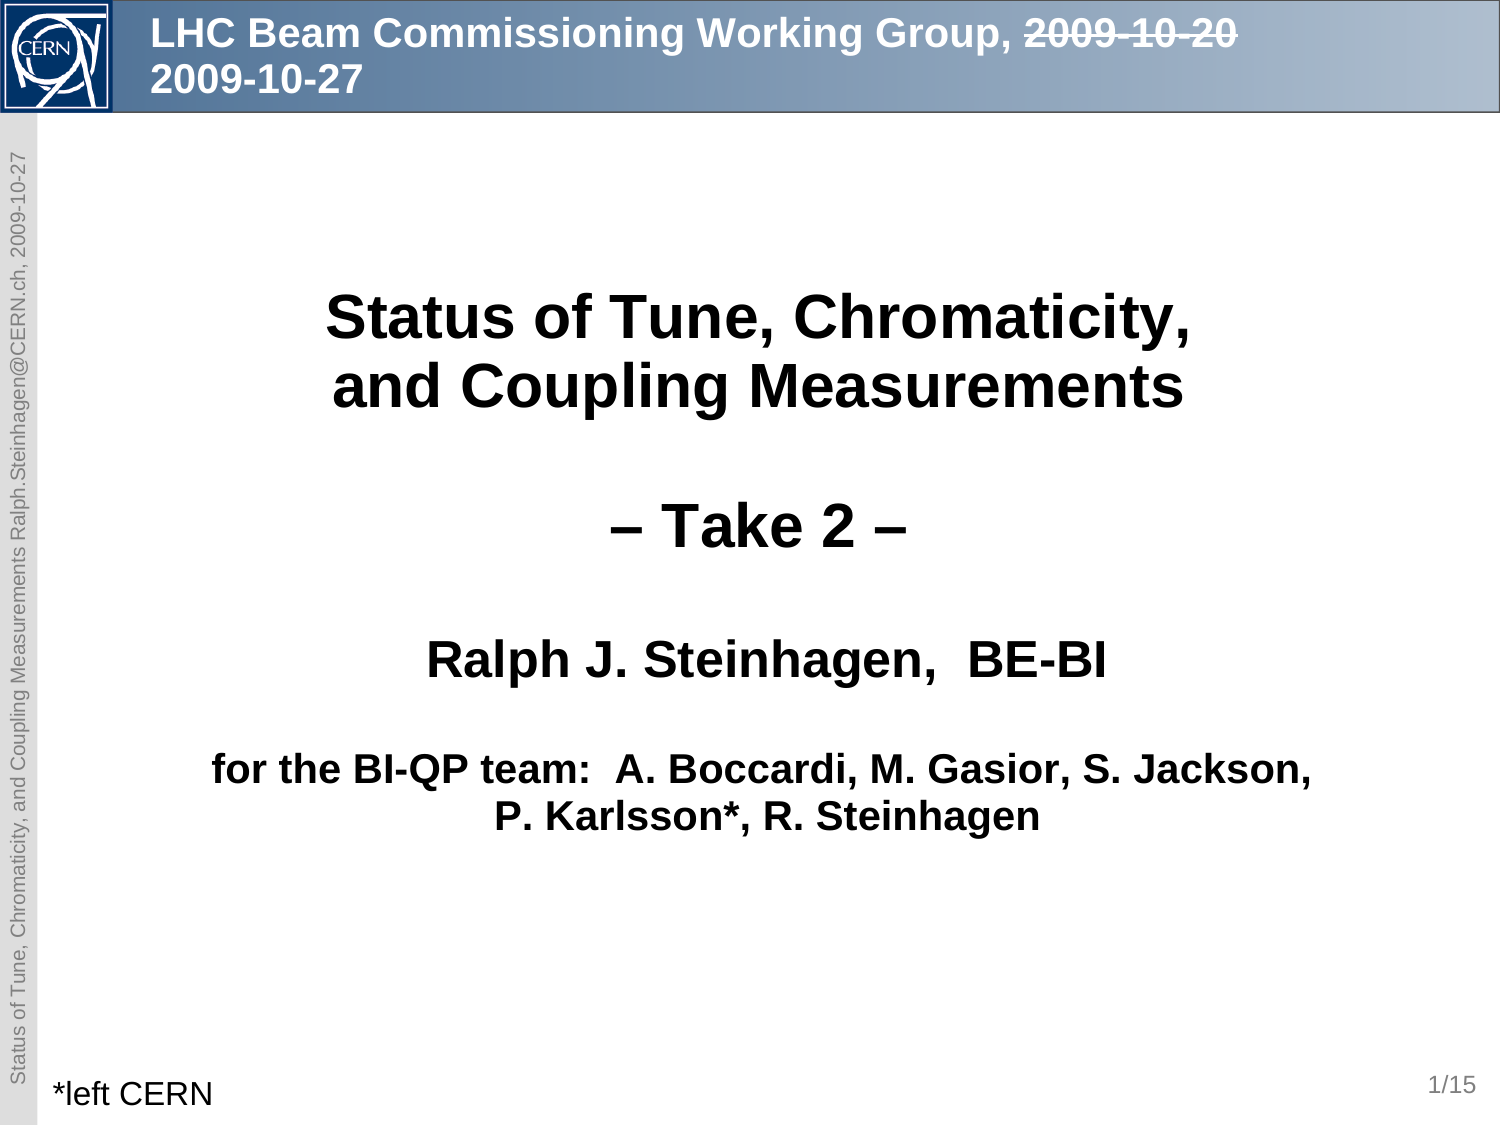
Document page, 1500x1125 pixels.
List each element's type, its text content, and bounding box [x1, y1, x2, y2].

text_box *left CERN [37, 1068, 251, 1121]
text_box Status of Tune, Chromaticity, and Coupling Measurements – Take 2 – Ralph J. Steinhagen, BE-BI for the BI-QP team: A. Boccardi, M. Gasior, S. Jackson, P. Karlsson*, R. Steinhagen [88, 204, 1447, 864]
picture [0, 0, 113, 113]
title LHC Beam Commissioning Working Group, 2009-10-20 2009-10-27 [150, 0, 1329, 113]
